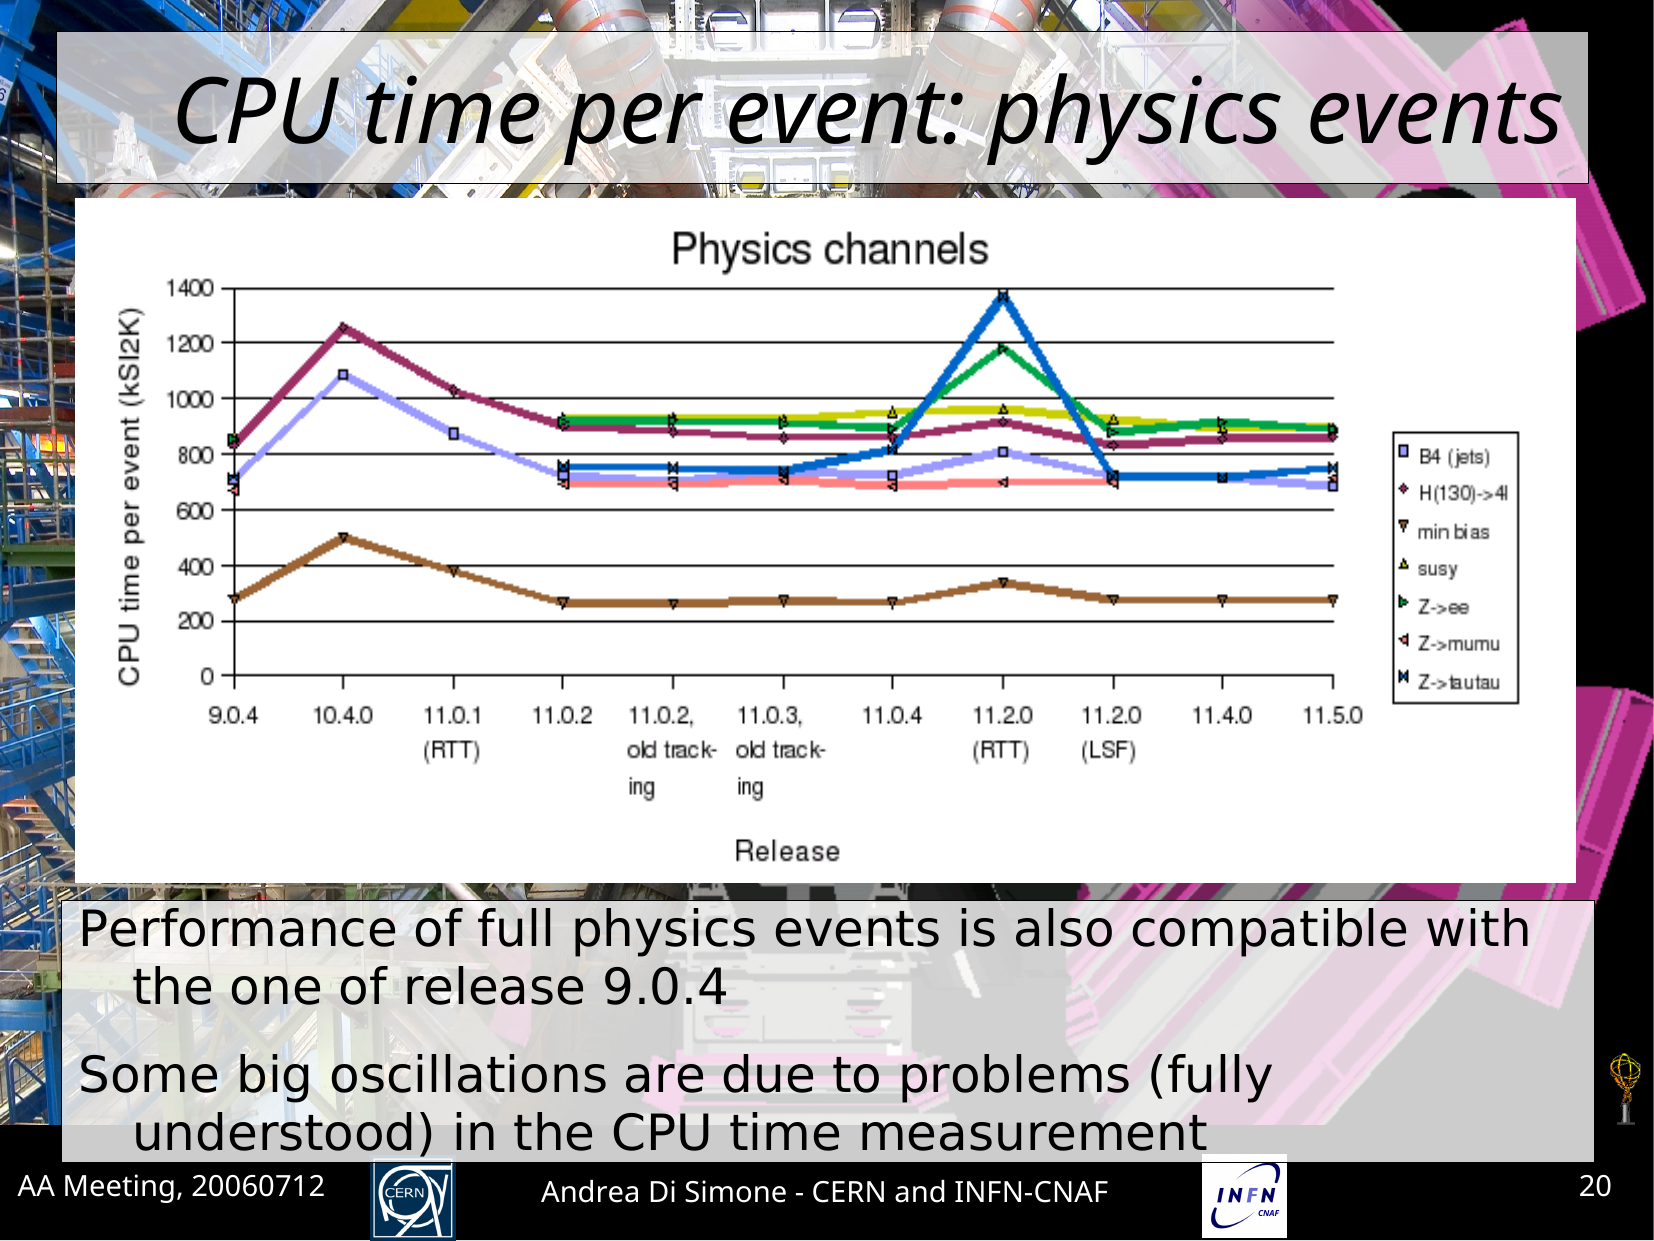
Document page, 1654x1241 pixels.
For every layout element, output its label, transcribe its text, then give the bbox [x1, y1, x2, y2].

title CPU time per event: physics events [56, 31, 1589, 184]
picture [370, 1163, 456, 1241]
picture [1202, 1163, 1287, 1238]
picture [0, 0, 1654, 1125]
list Performance of full physics events is also compatible with the one of release 9.0.4 Some big oscillations are due to problems (fully understood) in the CPU time measurement [61, 900, 1595, 1163]
